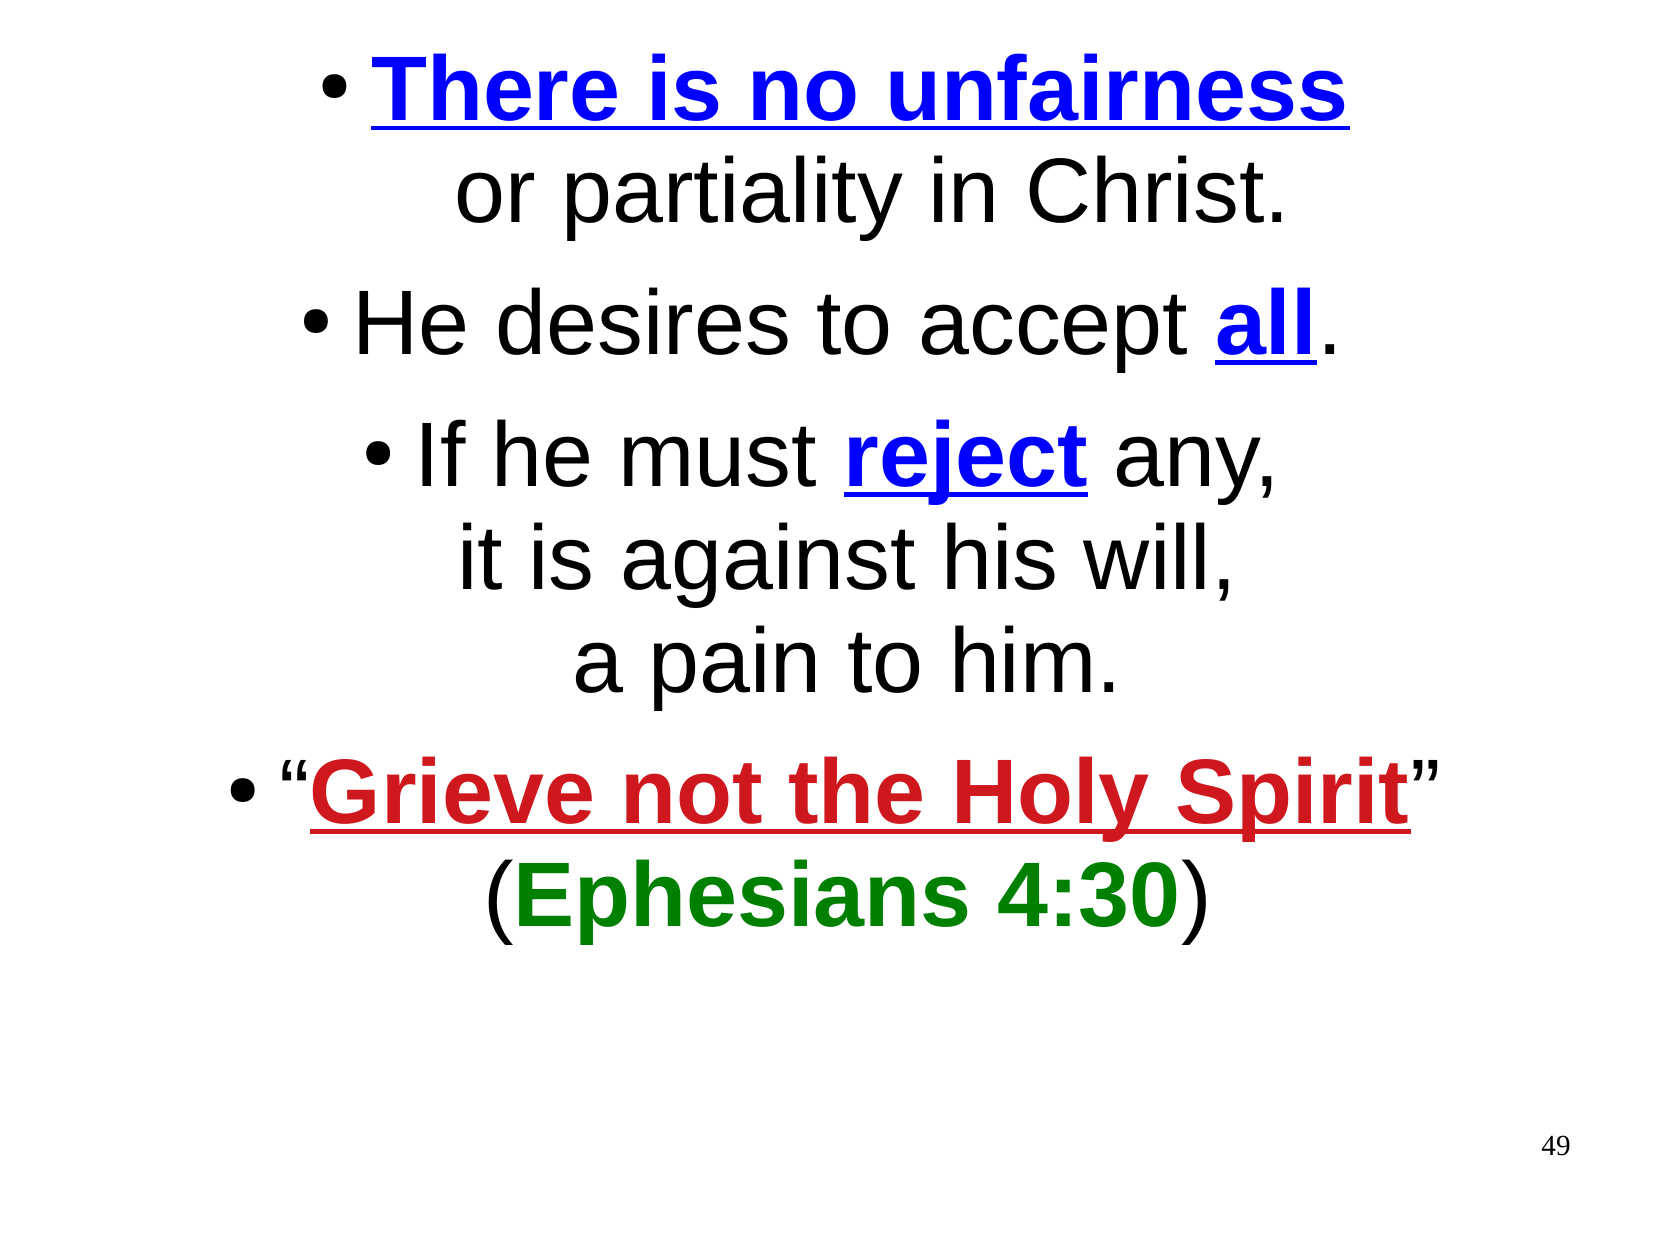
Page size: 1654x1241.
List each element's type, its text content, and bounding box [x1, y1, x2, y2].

list There is no unfairness or partiality in Christ. He desires to accept all. If he must reject any, it is against his will, a pain to him. “Grieve not the Holy Spirit” (Ephesians 4:30) [37, 37, 1613, 1238]
